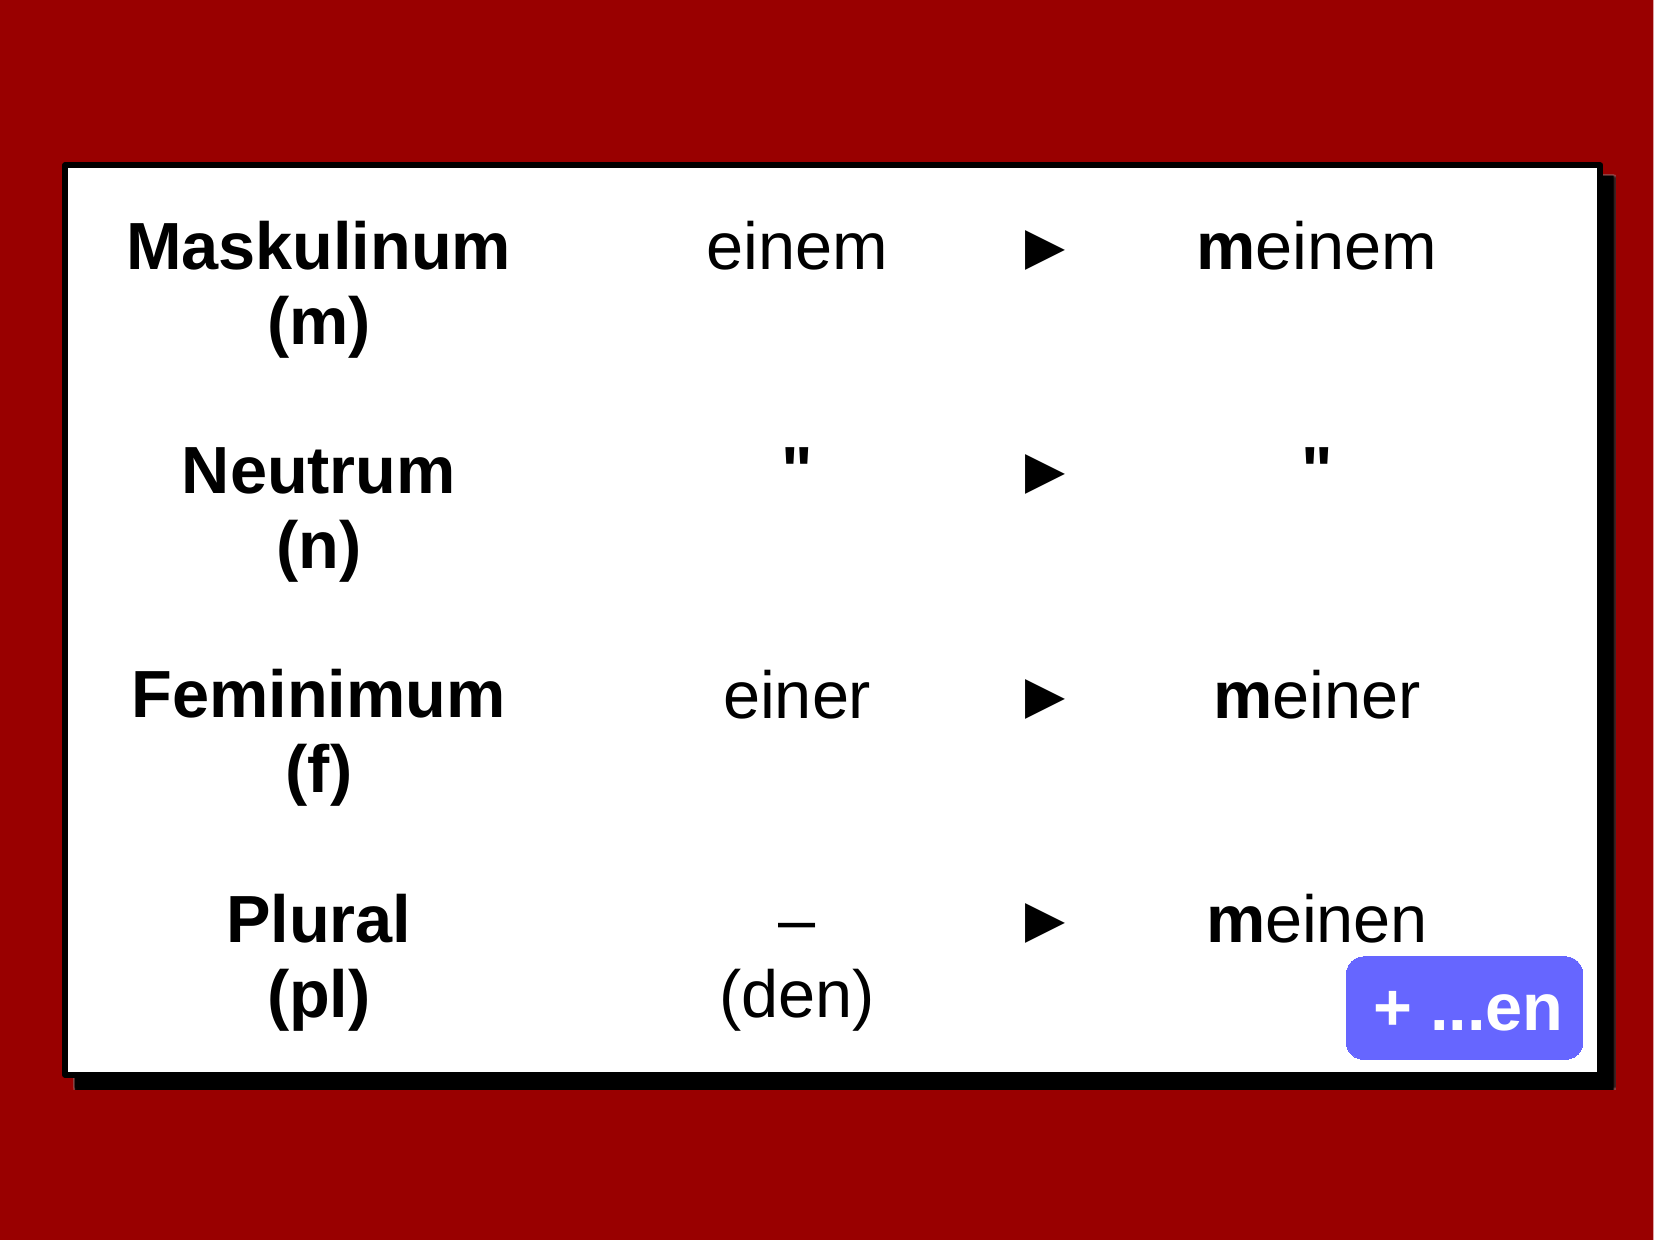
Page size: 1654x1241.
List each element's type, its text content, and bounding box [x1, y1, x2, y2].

text_box ► [832, 426, 1104, 516]
text_box Maskulinum (m) Neutrum (n) Feminimum (f) Plural (pl) [106, 201, 532, 1039]
text_box ► [832, 875, 1104, 965]
text_box ► [832, 650, 1104, 741]
text_box " [584, 426, 832, 516]
text_box " [1104, 426, 1530, 516]
text_box + ...en [1358, 962, 1586, 1053]
text_box meinem [1104, 201, 1530, 292]
text_box einer [584, 650, 832, 741]
text_box [64, 165, 1601, 1075]
text_box meiner [1104, 650, 1530, 741]
text_box ► [832, 201, 1104, 292]
text_box – (den) [584, 874, 1010, 1040]
text_box einem [584, 201, 832, 292]
text_box meinen [1104, 875, 1530, 965]
